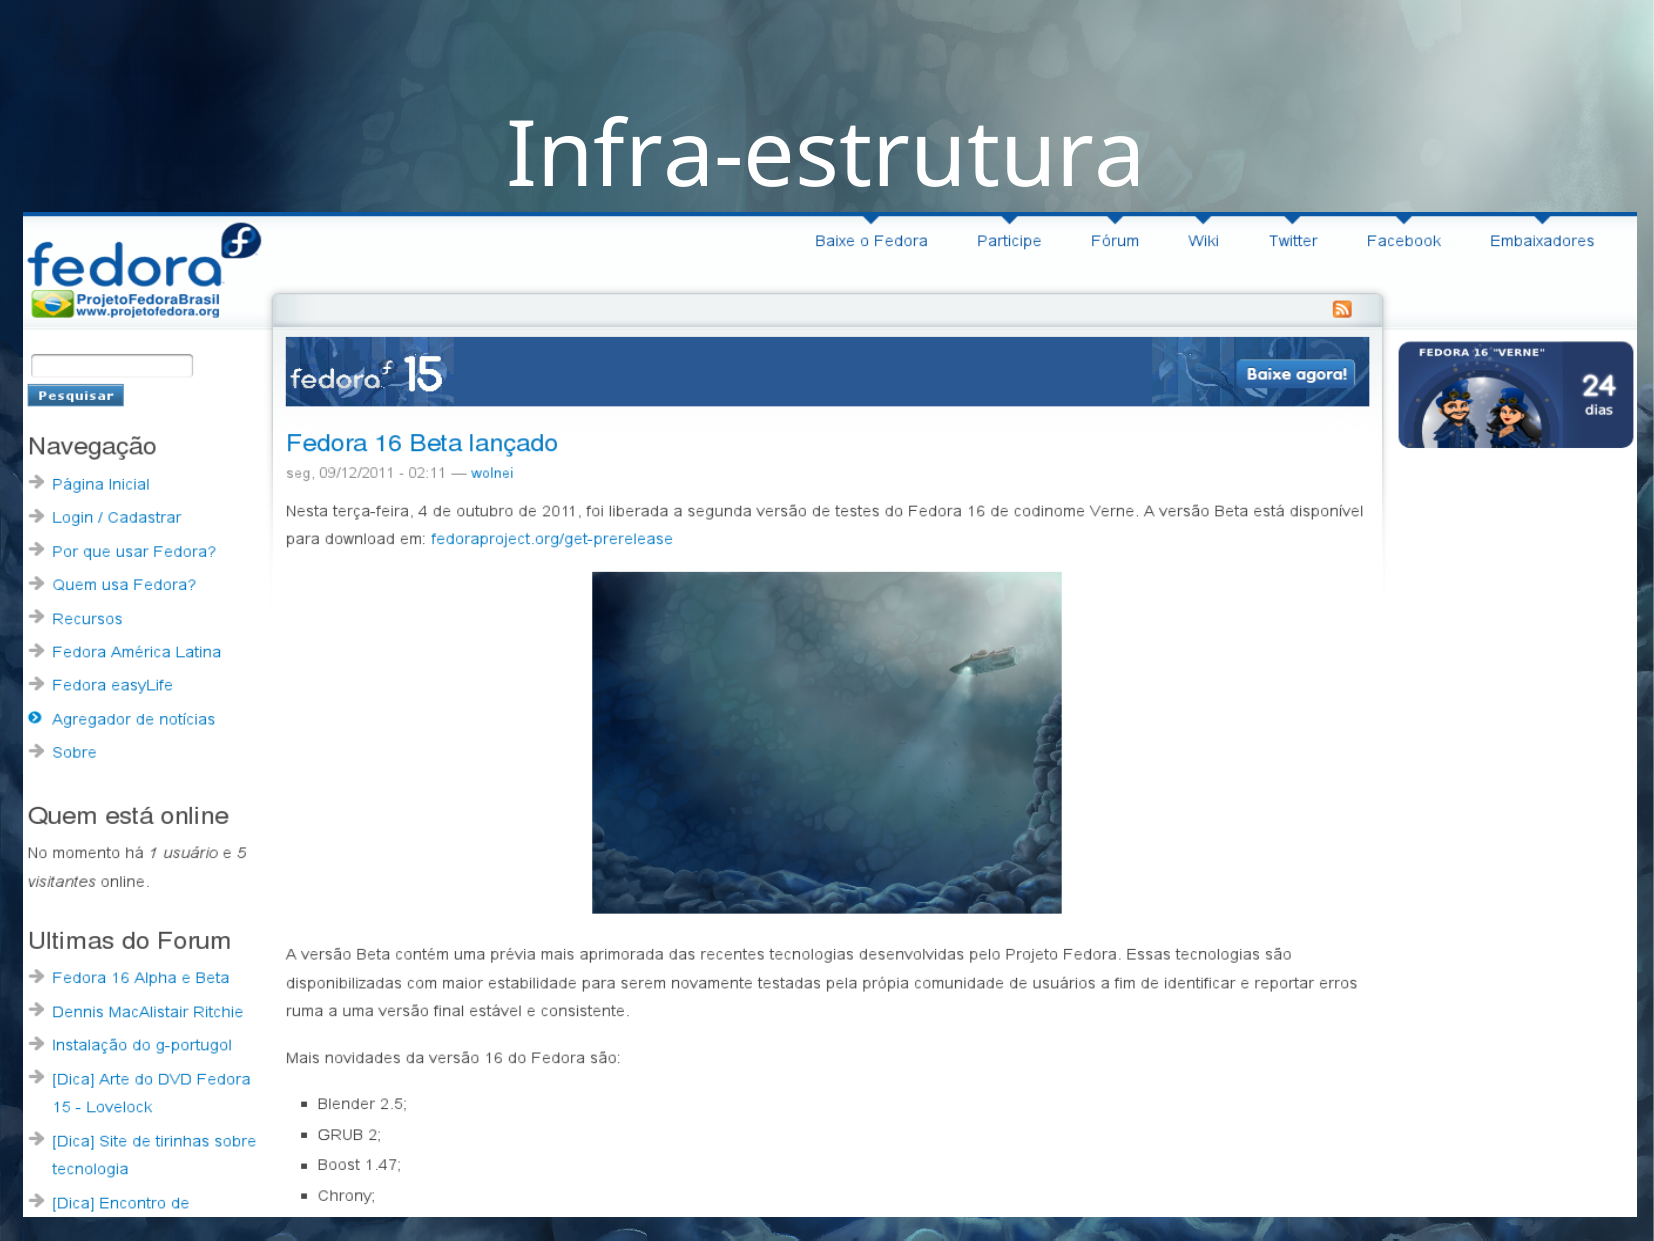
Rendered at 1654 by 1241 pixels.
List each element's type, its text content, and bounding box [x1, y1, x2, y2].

picture [0, 0, 1654, 1241]
title Infra-estrutura [82, 49, 1571, 212]
